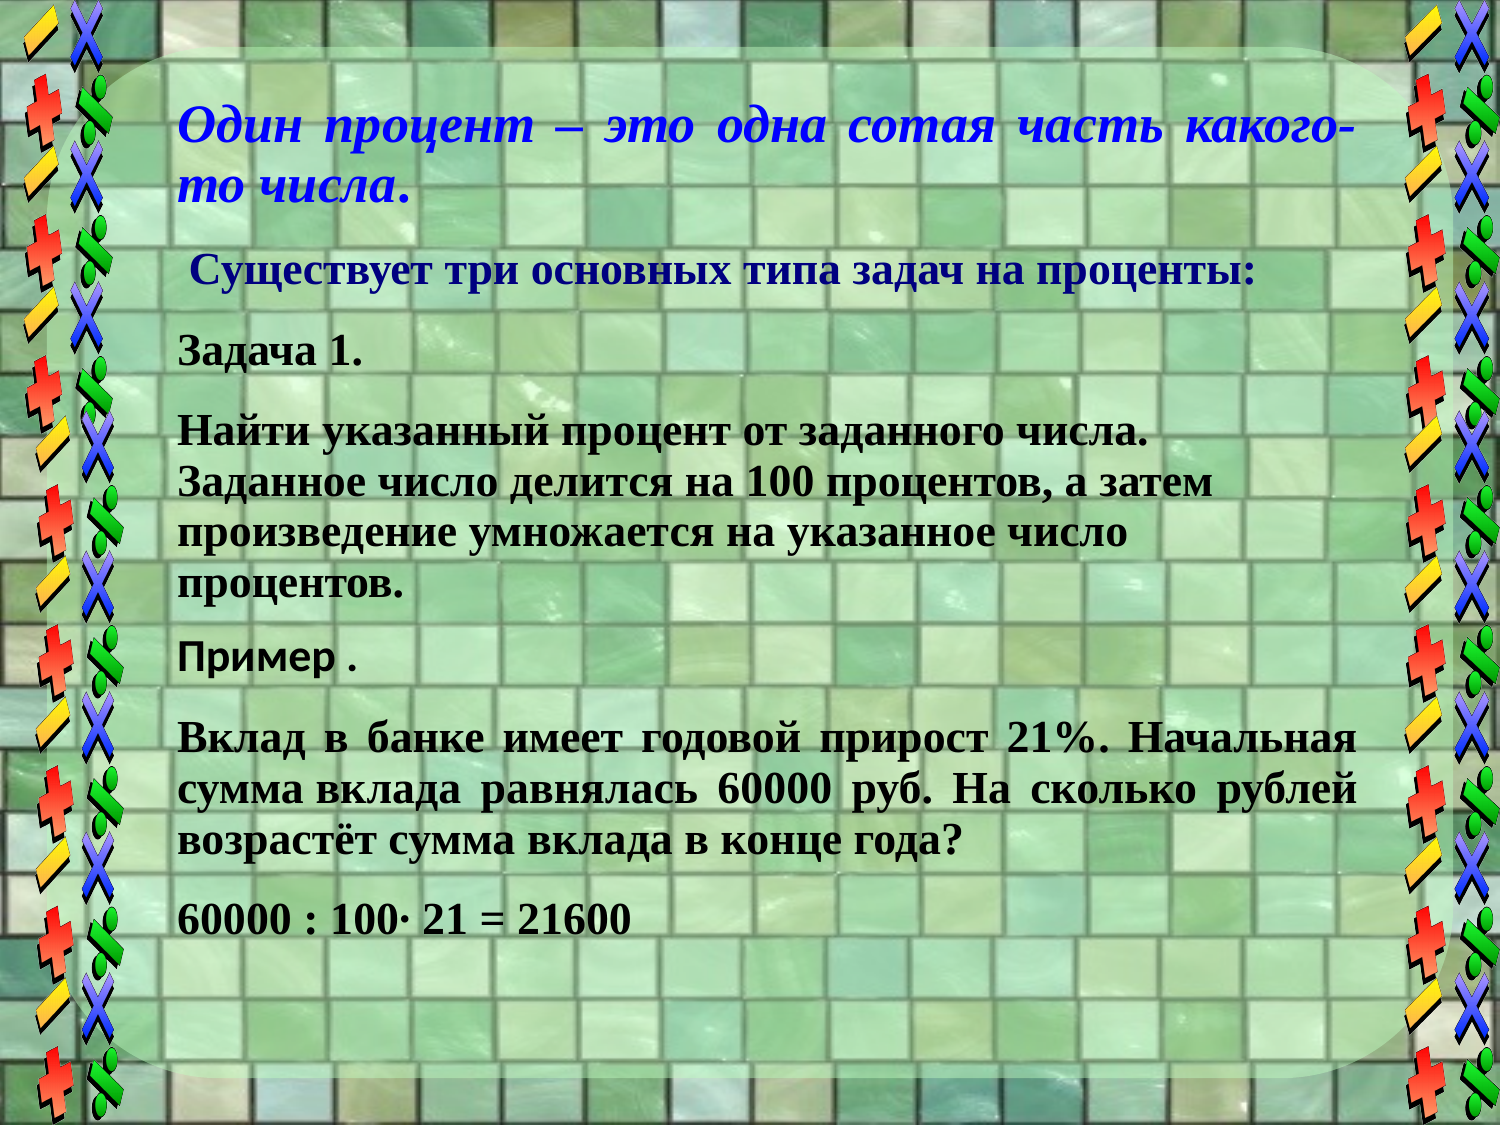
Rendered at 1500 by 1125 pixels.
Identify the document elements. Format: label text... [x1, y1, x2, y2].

list Один процент – это одна сотая часть какого-то числа. Существует три основных типа задач на проценты: Задача 1. Найти указанный процент от заданного числа. Заданное число делится на 100 процентов, а затем произведение умножается на указанное число процентов. Пример . Вклад в банке имеет годовой прирост 21%. Начальная сумма вклада равнялась 60000 руб. На сколько рублей возрастёт сумма вклада в конце года? 60000 : 100∙ 21 = 21600 [177, 94, 1359, 1053]
picture [0, 0, 1500, 1125]
